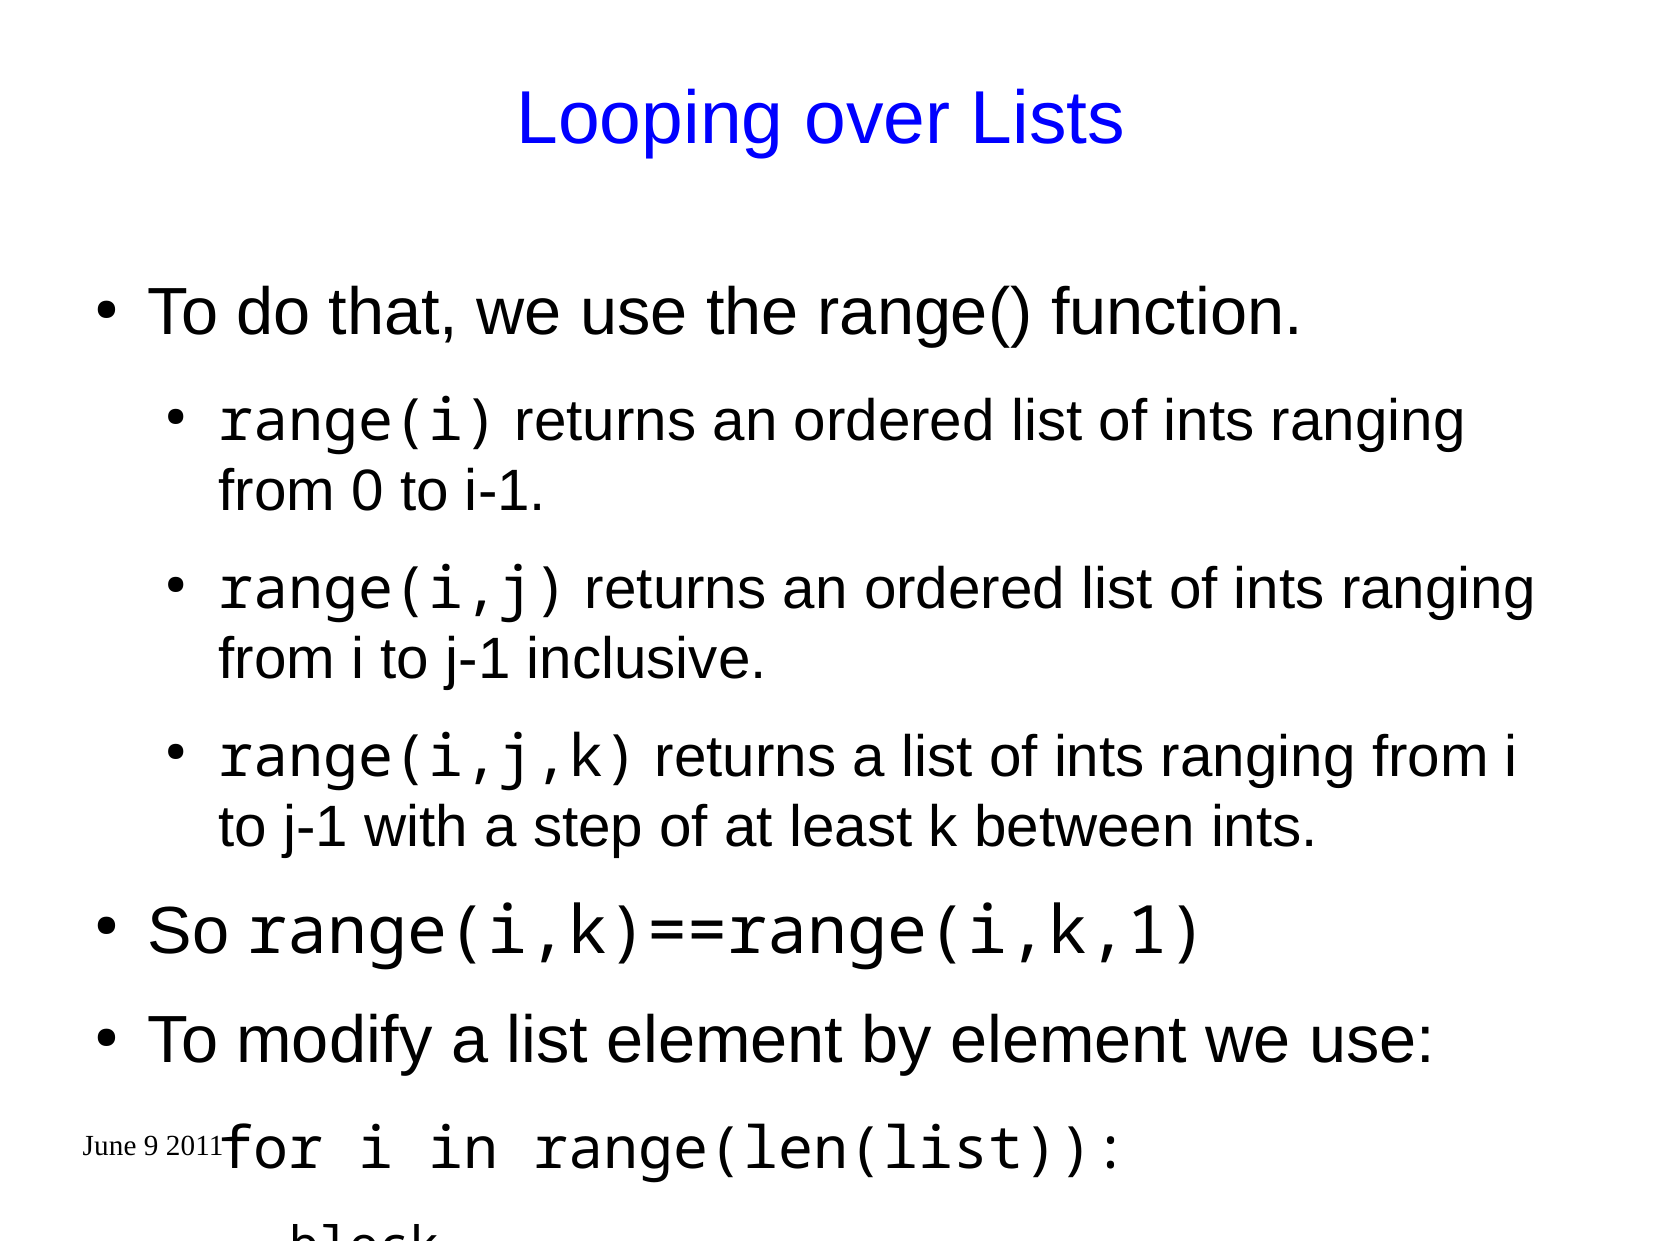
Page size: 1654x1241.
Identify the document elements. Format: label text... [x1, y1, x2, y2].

list To do that, we use the range() function. range(i) returns an ordered list of ints ranging from 0 to i-1. range(i,j) returns an ordered list of ints ranging from i to j-1 inclusive. range(i,j,k) returns a list of ints ranging from i to j-1 with a step of at least k between ints. So range(i,k)==range(i,k,1) To modify a list element by element we use: for i in range(len(list)): block [76, 274, 1565, 1241]
title Looping over Lists [76, 58, 1565, 178]
